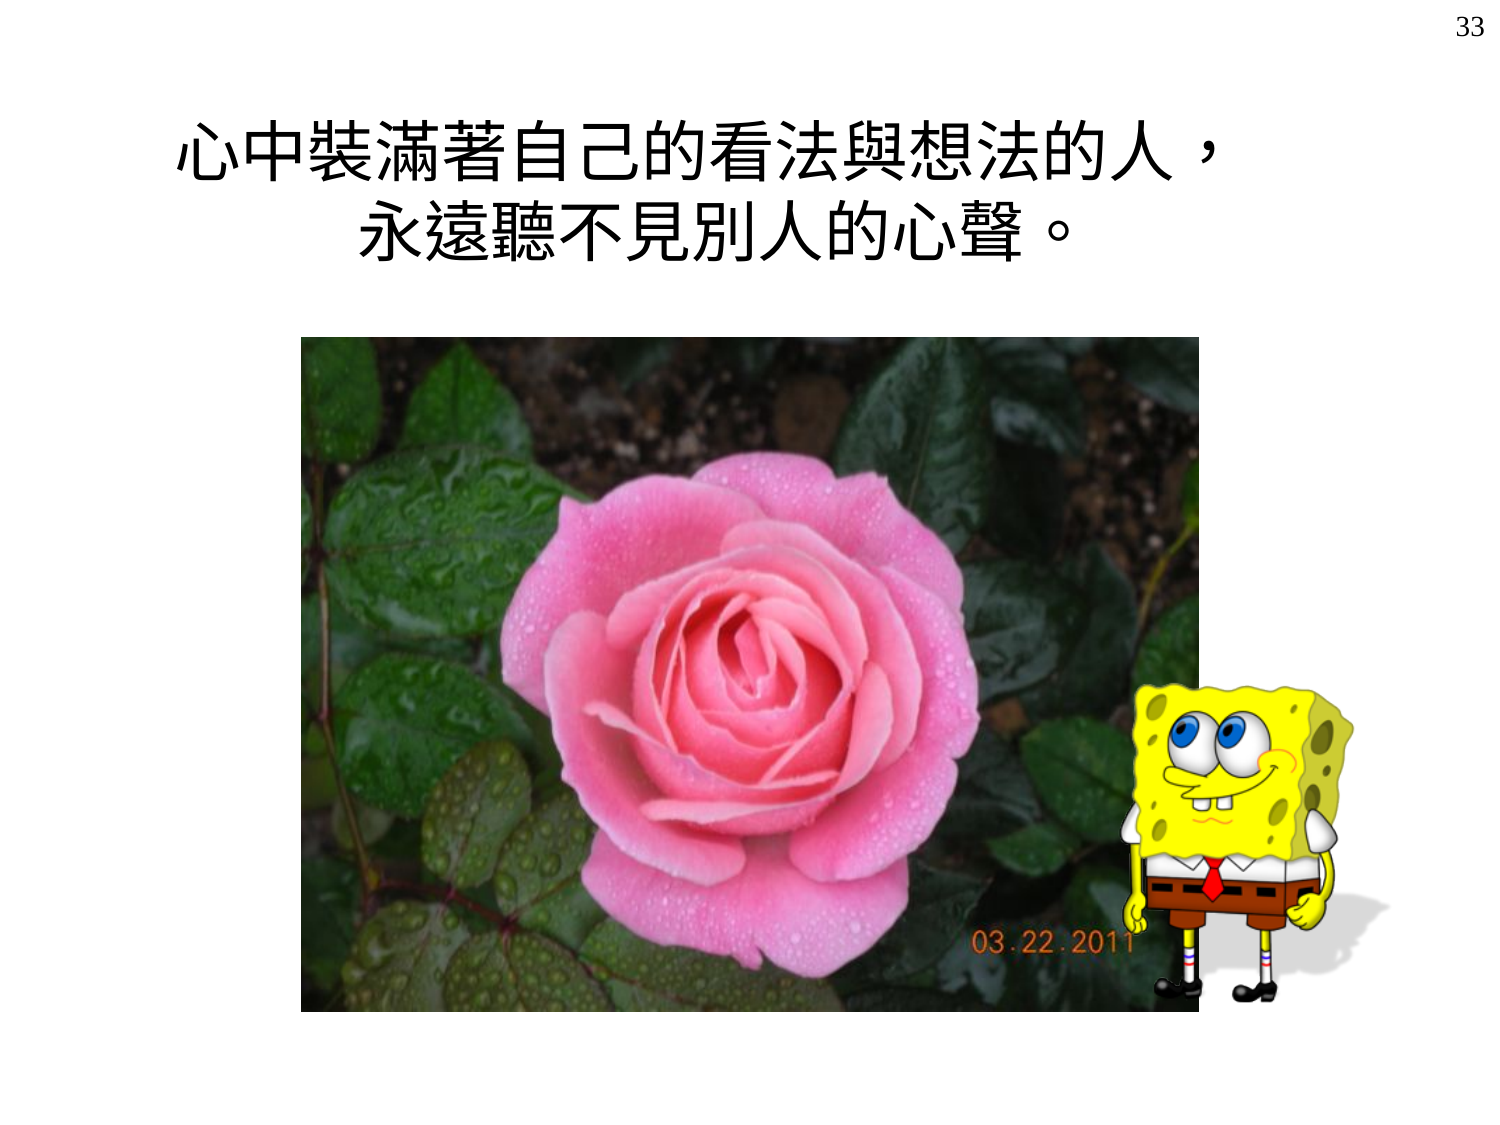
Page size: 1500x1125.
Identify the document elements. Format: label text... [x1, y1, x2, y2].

text_box <編號> [1249, 0, 1500, 76]
picture [301, 337, 1406, 1012]
text_box 心中裝滿著自己的看法與想法的人， 永遠聽不見別人的心聲。 [159, 101, 1282, 278]
